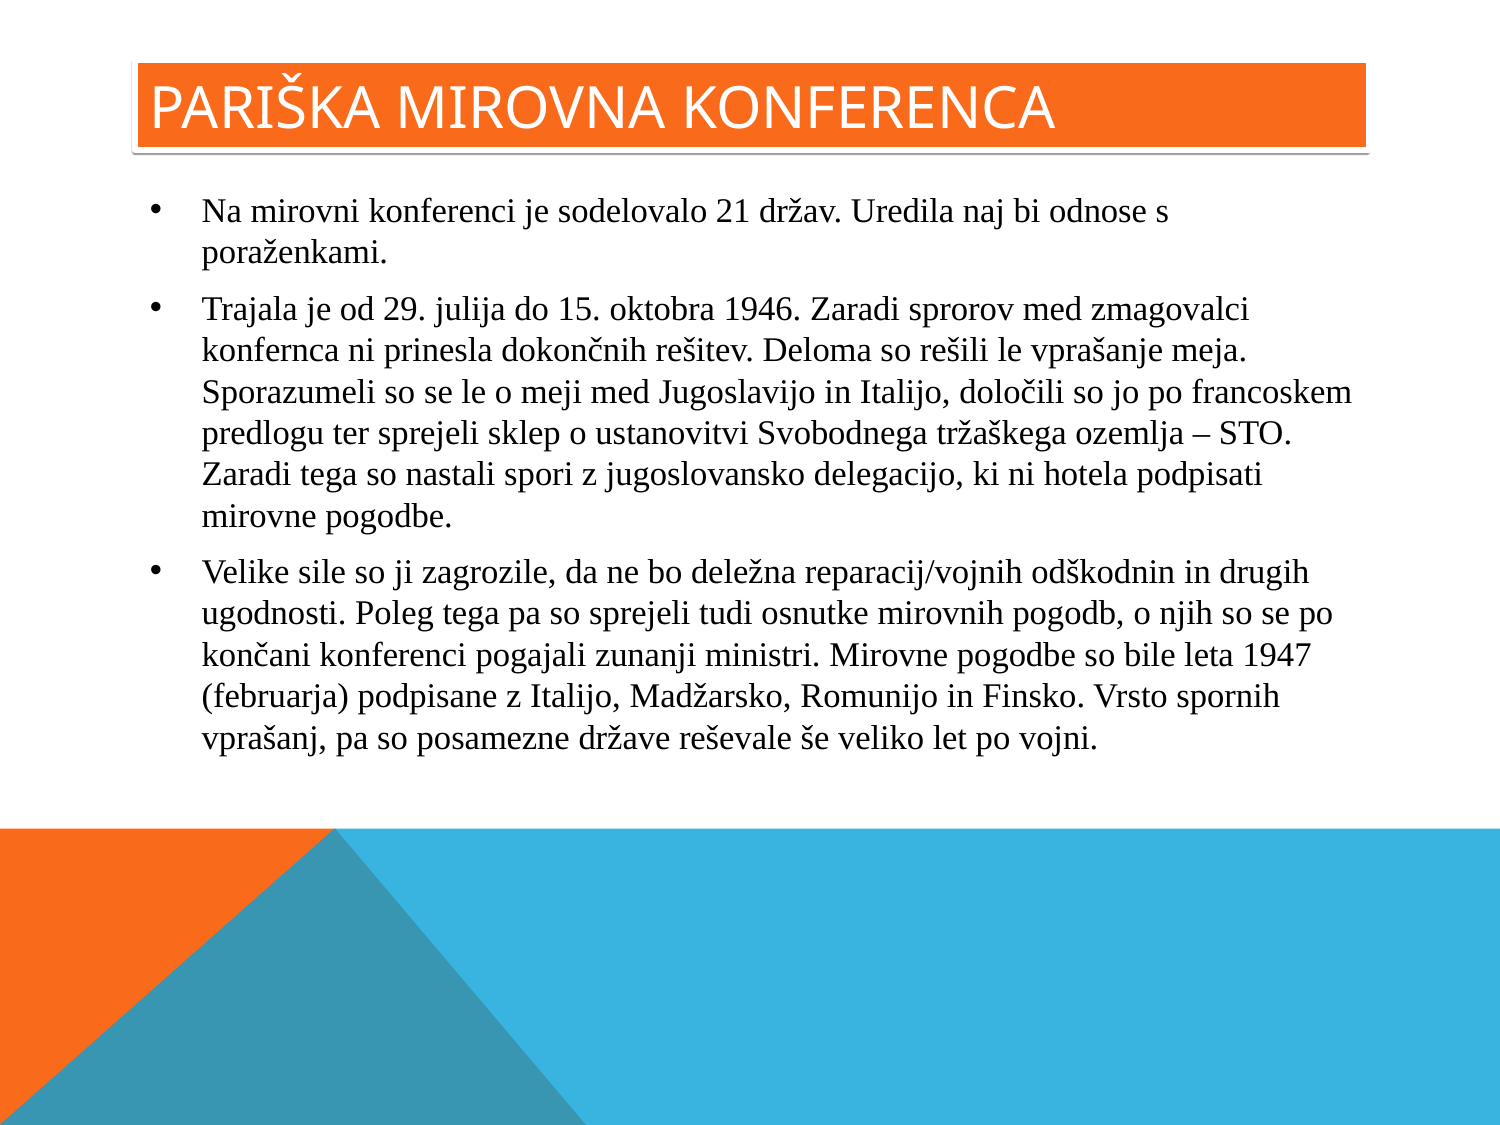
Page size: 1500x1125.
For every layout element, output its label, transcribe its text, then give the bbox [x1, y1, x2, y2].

title Pariška mirovna konferenca [134, 59, 1369, 150]
list Na mirovni konferenci je sodelovalo 21 držav. Uredila naj bi odnose s poraženkami. Trajala je od 29. julija do 15. oktobra 1946. Zaradi sprorov med zmagovalci konfernca ni prinesla dokončnih rešitev. Deloma so rešili le vprašanje meja. Sporazumeli so se le o meji med Jugoslavijo in Italijo, določili so jo po francoskem predlogu ter sprejeli sklep o ustanovitvi Svobodnega tržaškega ozemlja – STO. Zaradi tega so nastali spori z jugoslovansko delegacijo, ki ni hotela podpisati mirovne pogodbe. Velike sile so ji zagrozile, da ne bo deležna reparacij/vojnih odškodnin in drugih ugodnosti. Poleg tega pa so sprejeli tudi osnutke mirovnih pogodb, o njih so se po končani konferenci pogajali zunanji ministri. Mirovne pogodbe so bile leta 1947 (februarja) podpisane z Italijo, Madžarsko, Romunijo in Finsko. Vrsto spornih vprašanj, pa so posamezne države reševale še veliko let po vojni. [134, 180, 1369, 768]
